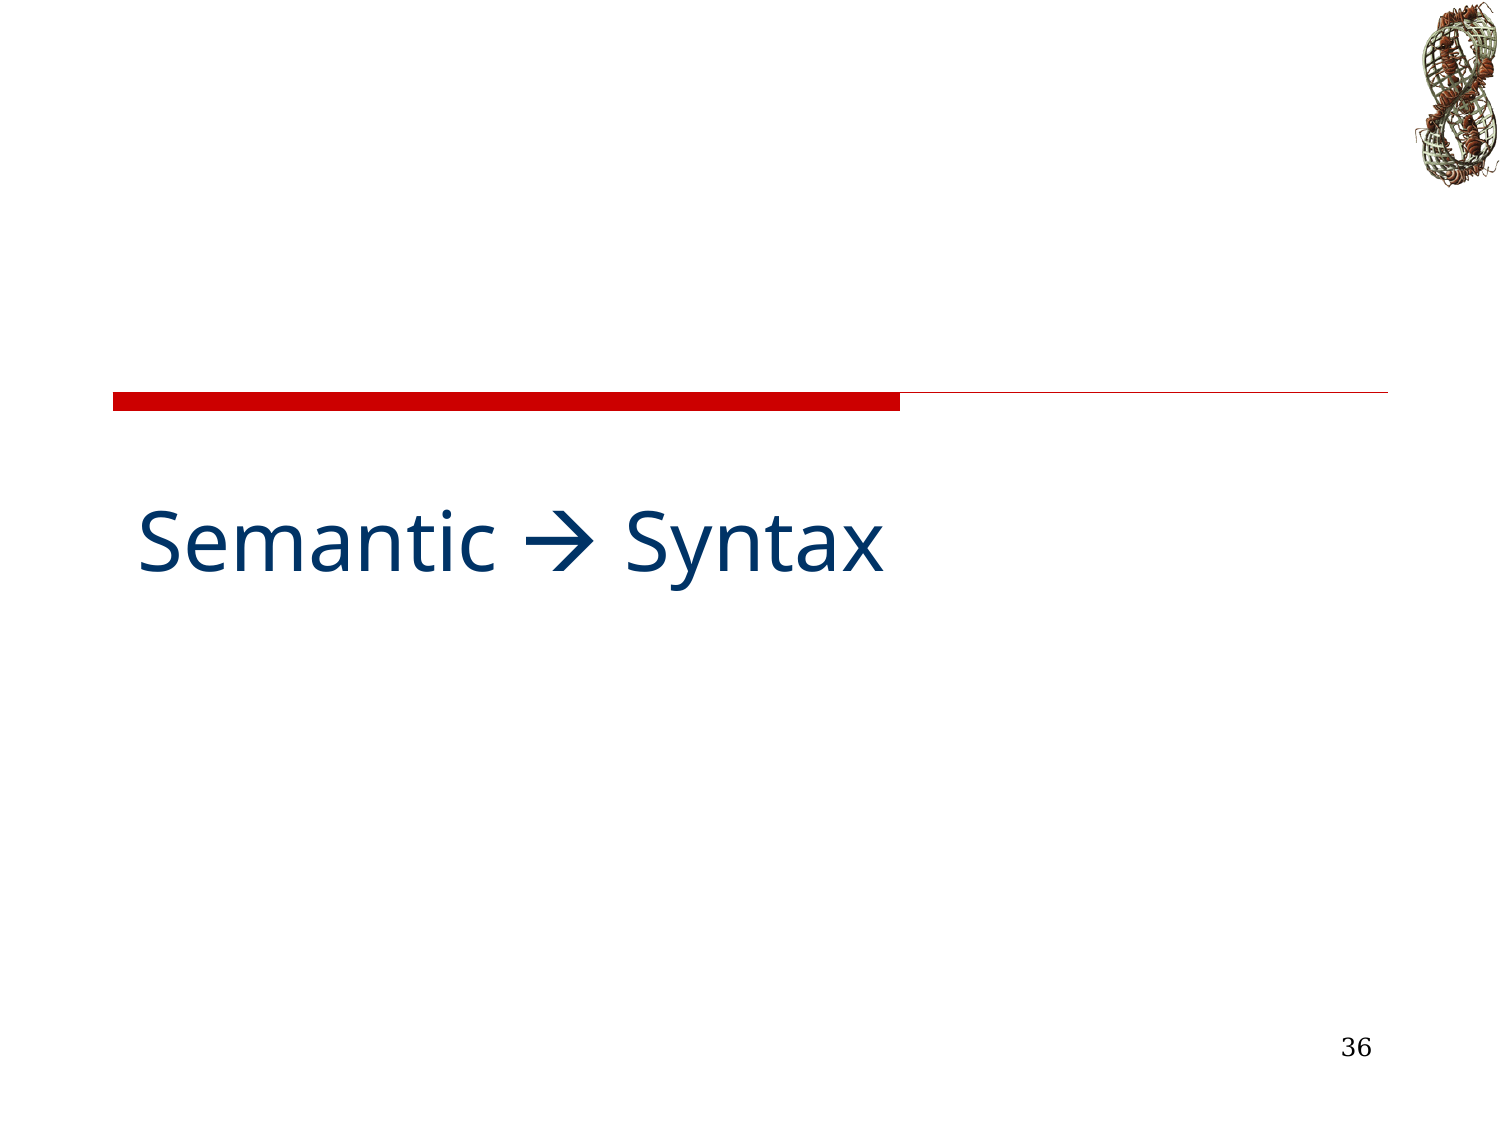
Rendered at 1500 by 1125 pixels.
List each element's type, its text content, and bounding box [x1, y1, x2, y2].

picture [1412, 0, 1500, 189]
title Semantic  Syntax [123, 318, 1399, 604]
